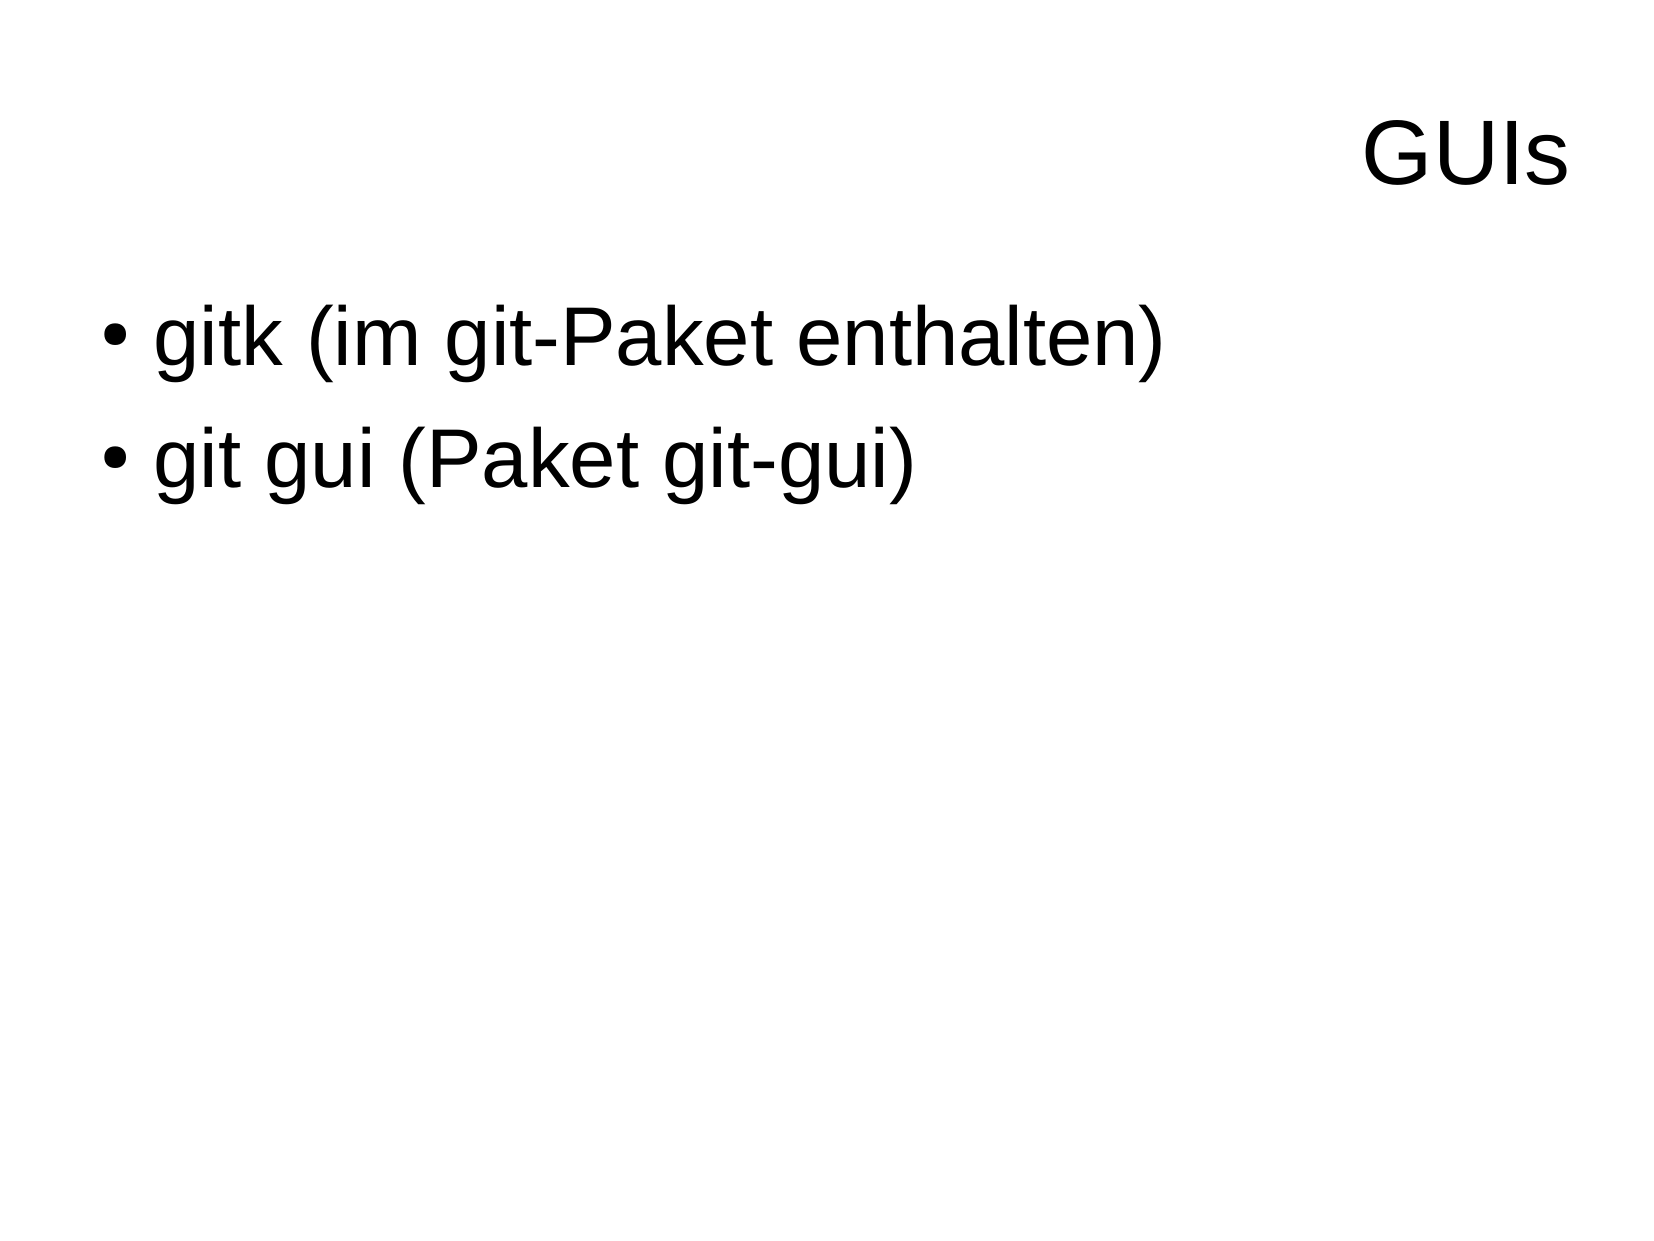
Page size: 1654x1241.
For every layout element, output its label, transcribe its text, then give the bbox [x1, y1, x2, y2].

list gitk (im git-Paket enthalten) git gui (Paket git-gui) [82, 290, 1571, 1109]
title GUIs [82, 49, 1571, 257]
